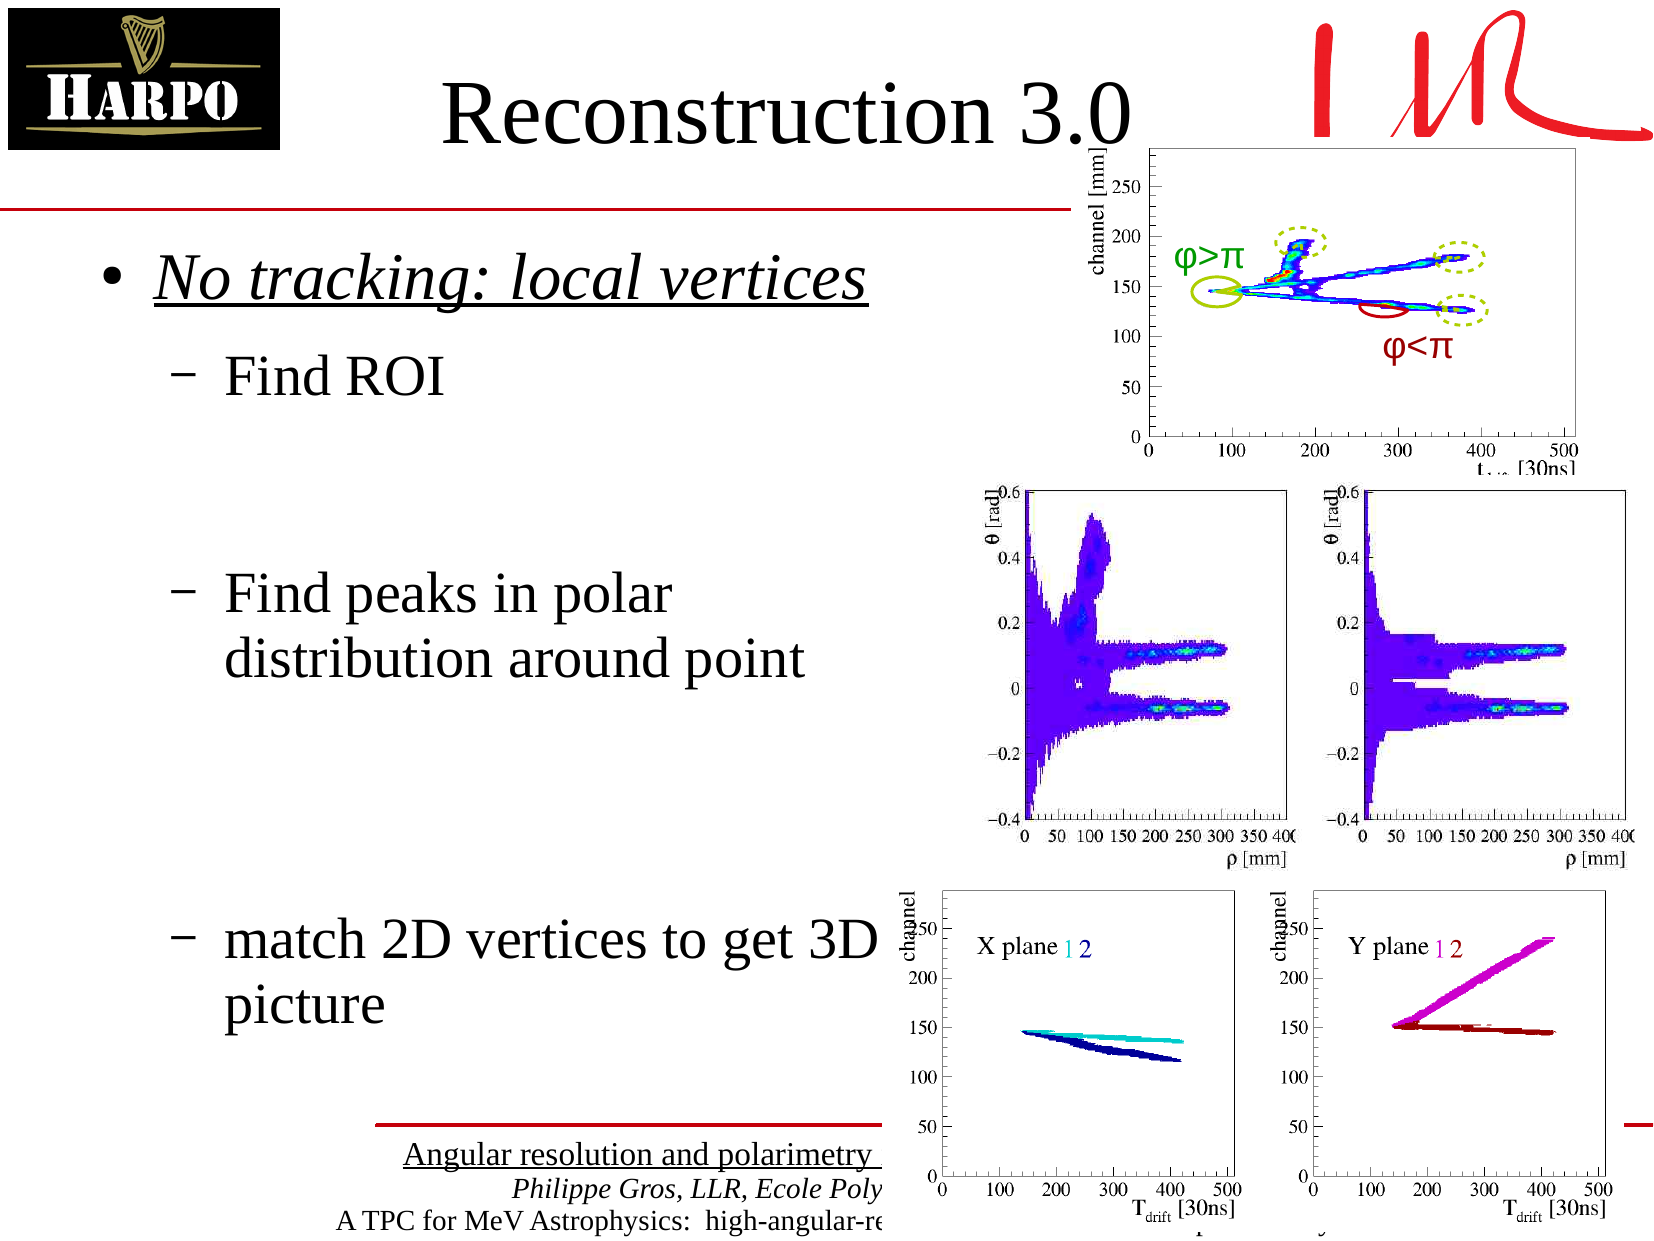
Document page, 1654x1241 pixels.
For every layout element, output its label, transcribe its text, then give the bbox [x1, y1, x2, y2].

text_box φ>π [1158, 227, 1326, 285]
picture [8, 8, 280, 150]
list No tracking: local vertices Find ROI Find peaks in polar distribution around point match 2D vertices to get 3D picture [82, 240, 905, 1102]
picture [882, 10, 1653, 1232]
title Reconstruction 3.0 [284, 14, 1290, 210]
text_box φ<π [1367, 316, 1527, 374]
